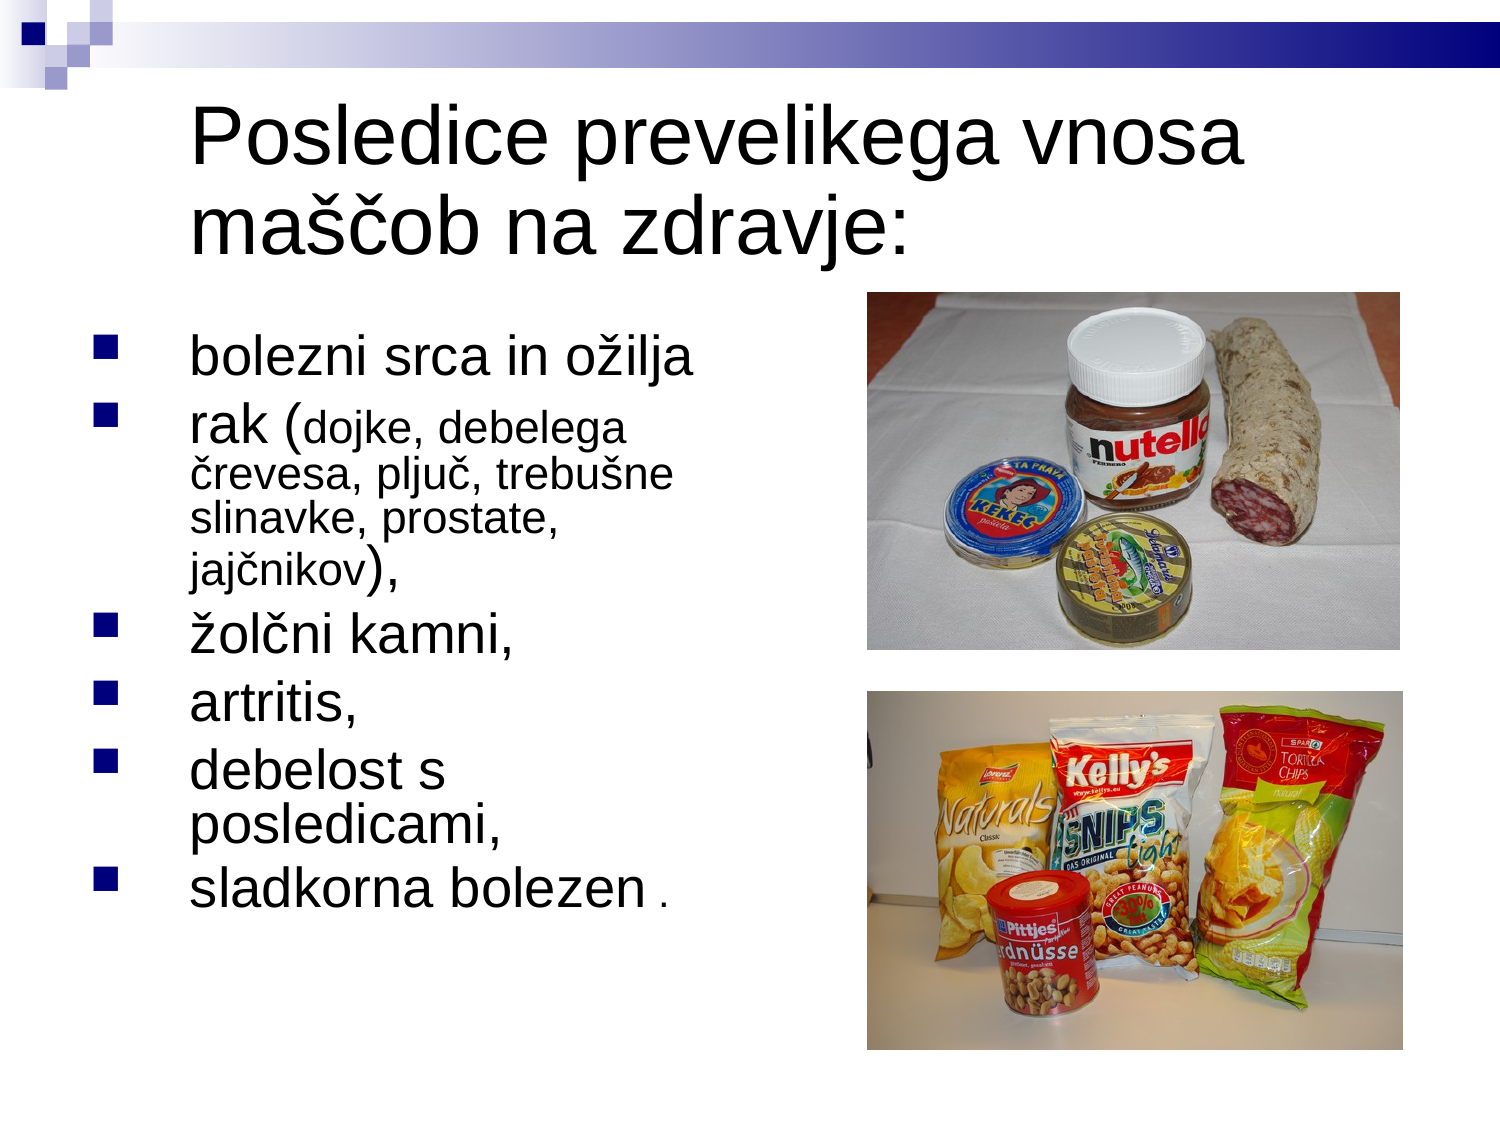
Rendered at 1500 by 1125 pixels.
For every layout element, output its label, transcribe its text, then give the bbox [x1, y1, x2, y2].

title Posledice prevelikega vnosa maščob na zdravje: [75, 0, 1426, 375]
text_box [867, 292, 1400, 650]
list bolezni srca in ožilja rak (dojke, debelega črevesa, pljuč, trebušne slinavke, prostate, jajčnikov), žolčni kamni, artritis, debelost s posledicami, sladkorna bolezen . [75, 324, 738, 982]
picture [867, 691, 1403, 1050]
